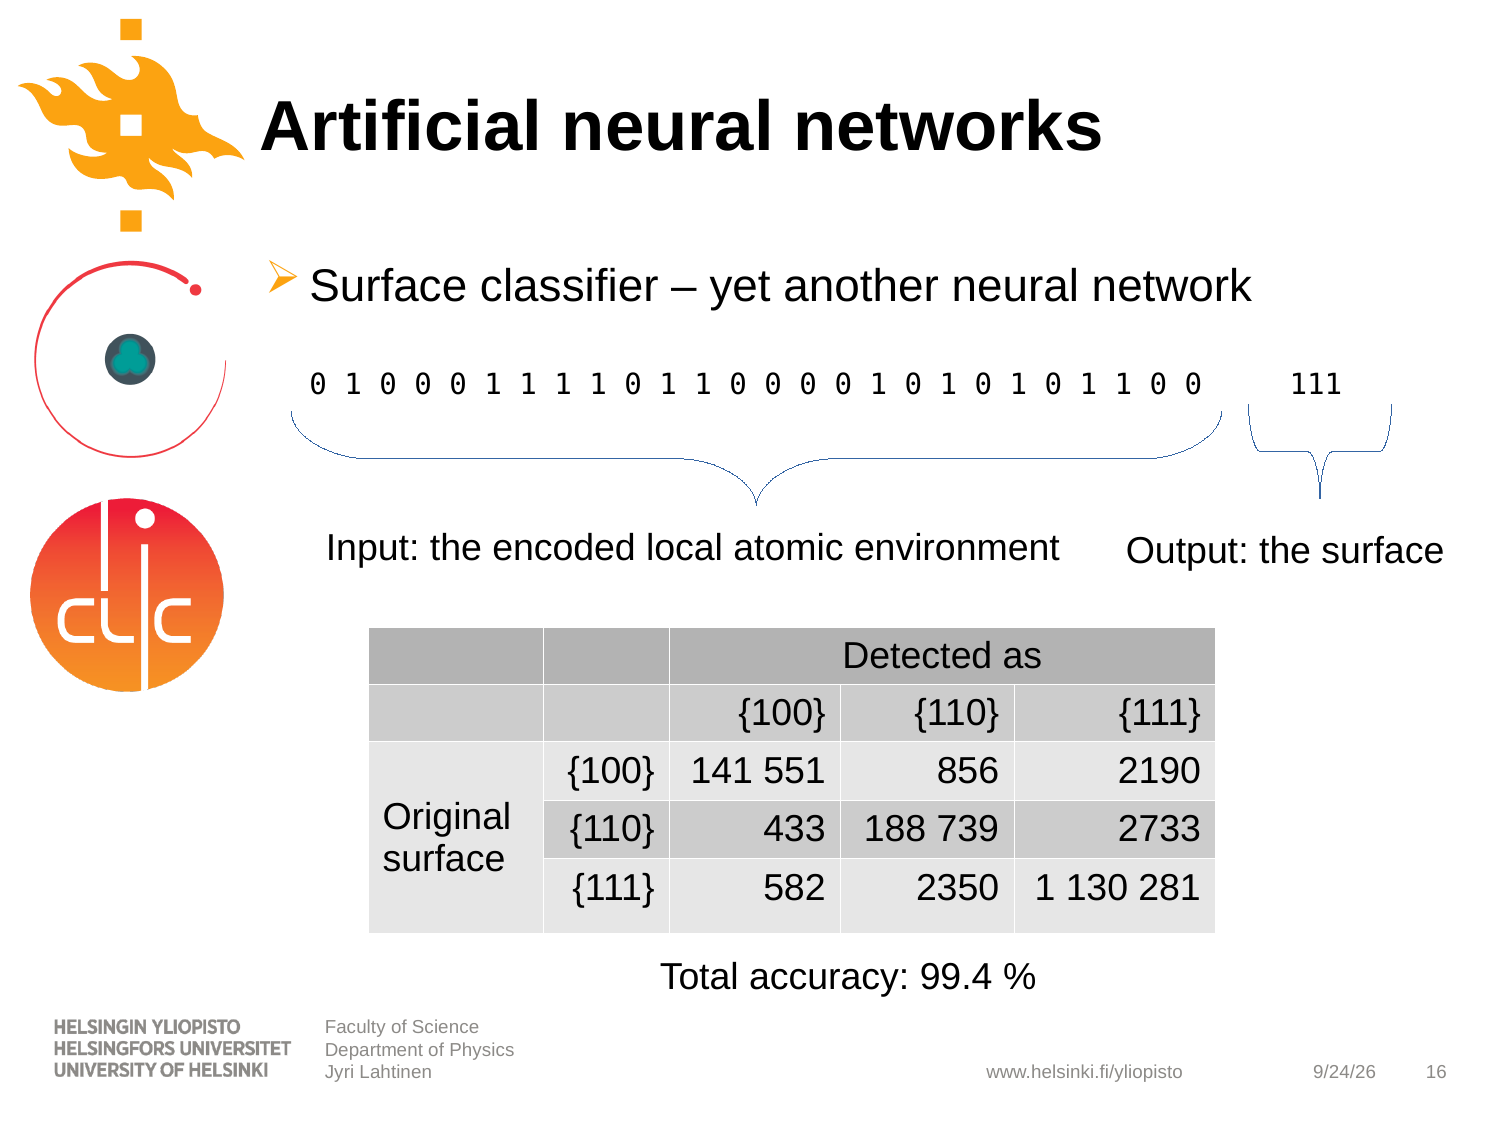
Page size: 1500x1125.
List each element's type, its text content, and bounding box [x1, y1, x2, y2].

table_cell 1 130 281 [1015, 859, 1215, 933]
text_box Output: the surface [1111, 521, 1460, 579]
table_cell {100} [544, 742, 669, 800]
table_cell 2190 [1015, 742, 1215, 800]
table_cell {111} [1015, 685, 1215, 741]
table_cell 856 [841, 742, 1014, 800]
table_cell [369, 685, 543, 741]
table_cell {111} [544, 859, 669, 933]
list Surface classifier – yet another neural network 0 1 0 0 0 1 1 1 1 0 1 1 0 0 0 0 1 0 1 0 1 0 1 1 0 0 111 [265, 255, 1447, 988]
slide_number 10/18/17 [1230, 1011, 1376, 1083]
table_cell 2733 [1015, 801, 1215, 858]
table_cell {100} [670, 685, 840, 741]
table_cell [544, 685, 669, 741]
table_header Detected as [670, 628, 1215, 684]
table_header [544, 628, 669, 684]
table_cell {110} [841, 685, 1014, 741]
table_cell 188 739 [841, 801, 1014, 858]
table_cell {110} [544, 801, 669, 858]
table_cell Original surface [369, 742, 543, 933]
footer Faculty of Science Department of Physics Jyri Lahtinen [324, 1011, 750, 1083]
text_box Input: the encoded local atomic environment [310, 518, 1075, 576]
table_cell 2350 [841, 859, 1014, 933]
title Artificial neural networks [259, 30, 1447, 214]
table_cell 433 [670, 801, 840, 858]
table_header [369, 628, 543, 684]
slide_number <number> [1376, 1011, 1447, 1083]
picture [53, 1017, 292, 1079]
table_cell 141 551 [670, 742, 840, 800]
picture [0, 255, 272, 740]
text_box Total accuracy: 99.4 % [645, 948, 1052, 1006]
table_cell 582 [670, 859, 840, 933]
